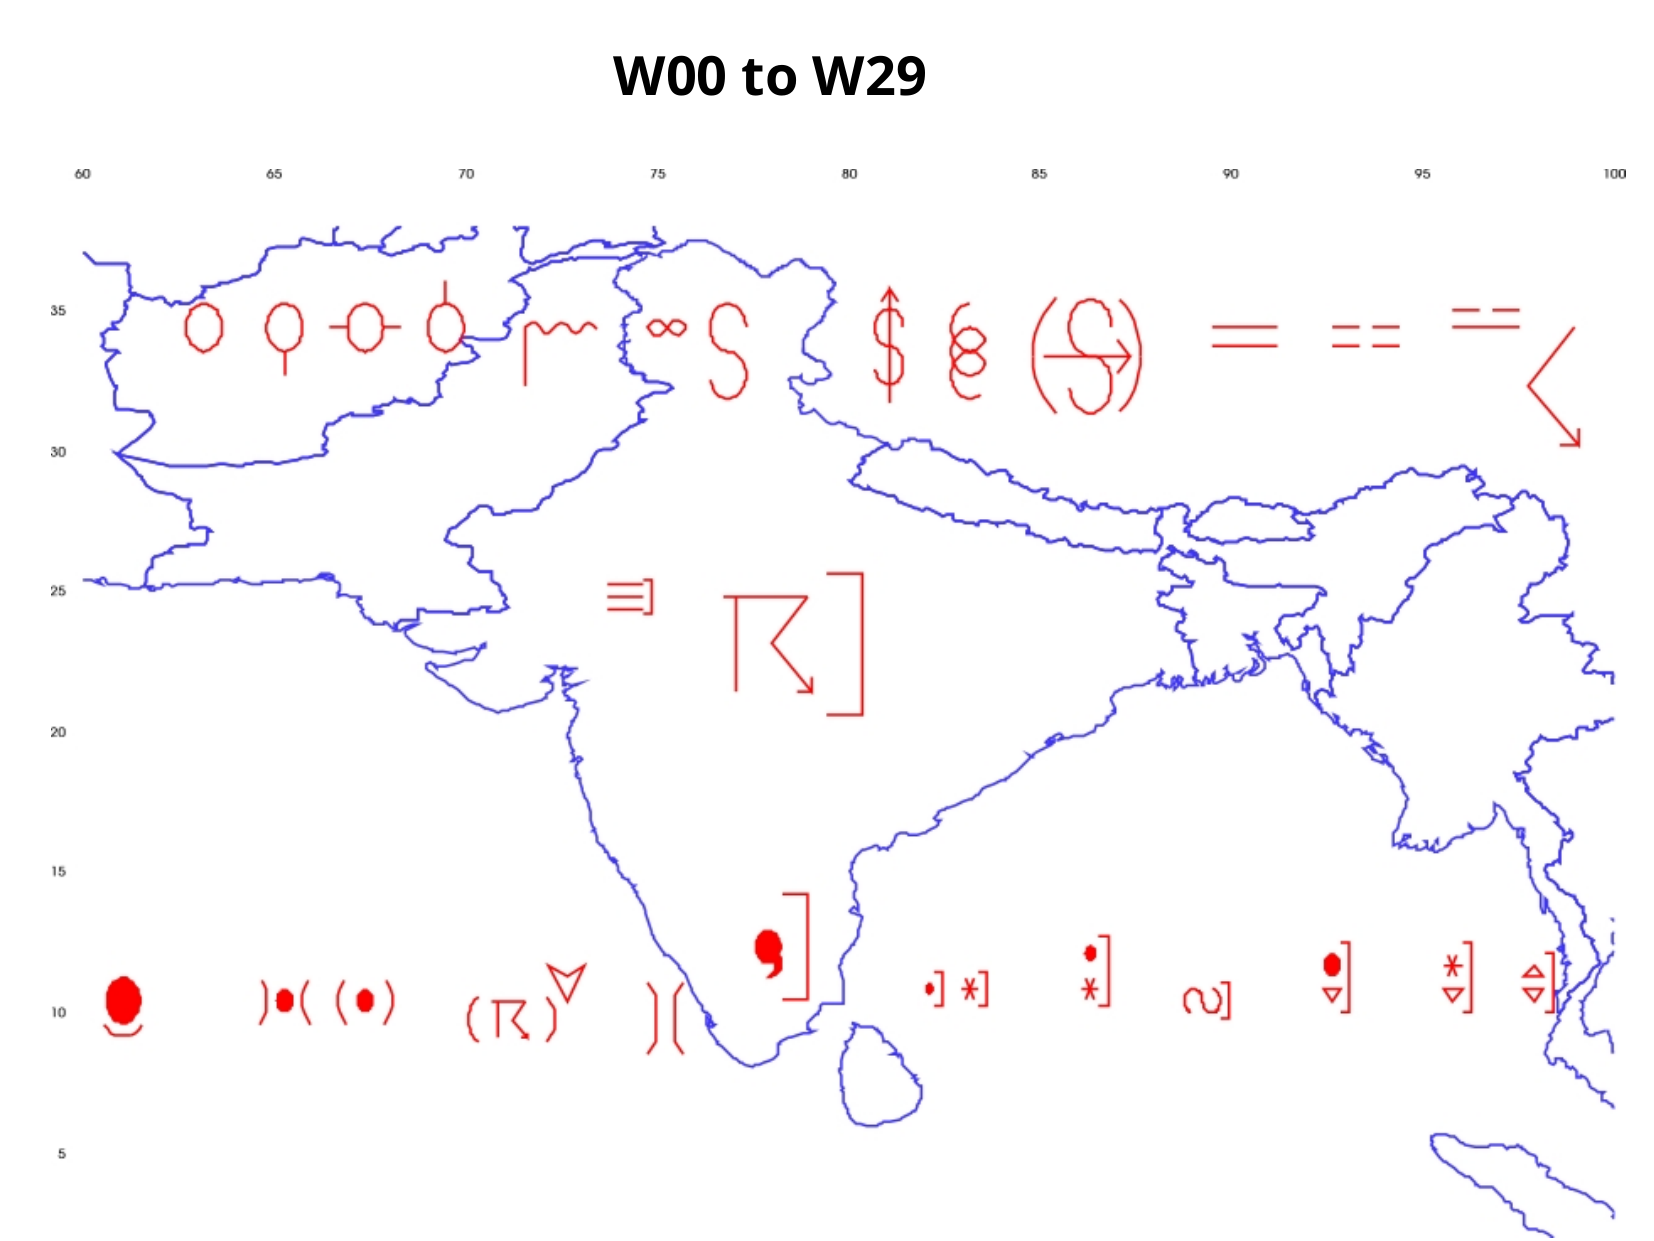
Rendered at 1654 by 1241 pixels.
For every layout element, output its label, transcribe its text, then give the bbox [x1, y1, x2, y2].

text_box W00 to W29 [529, 29, 956, 120]
picture [51, 169, 1626, 1238]
